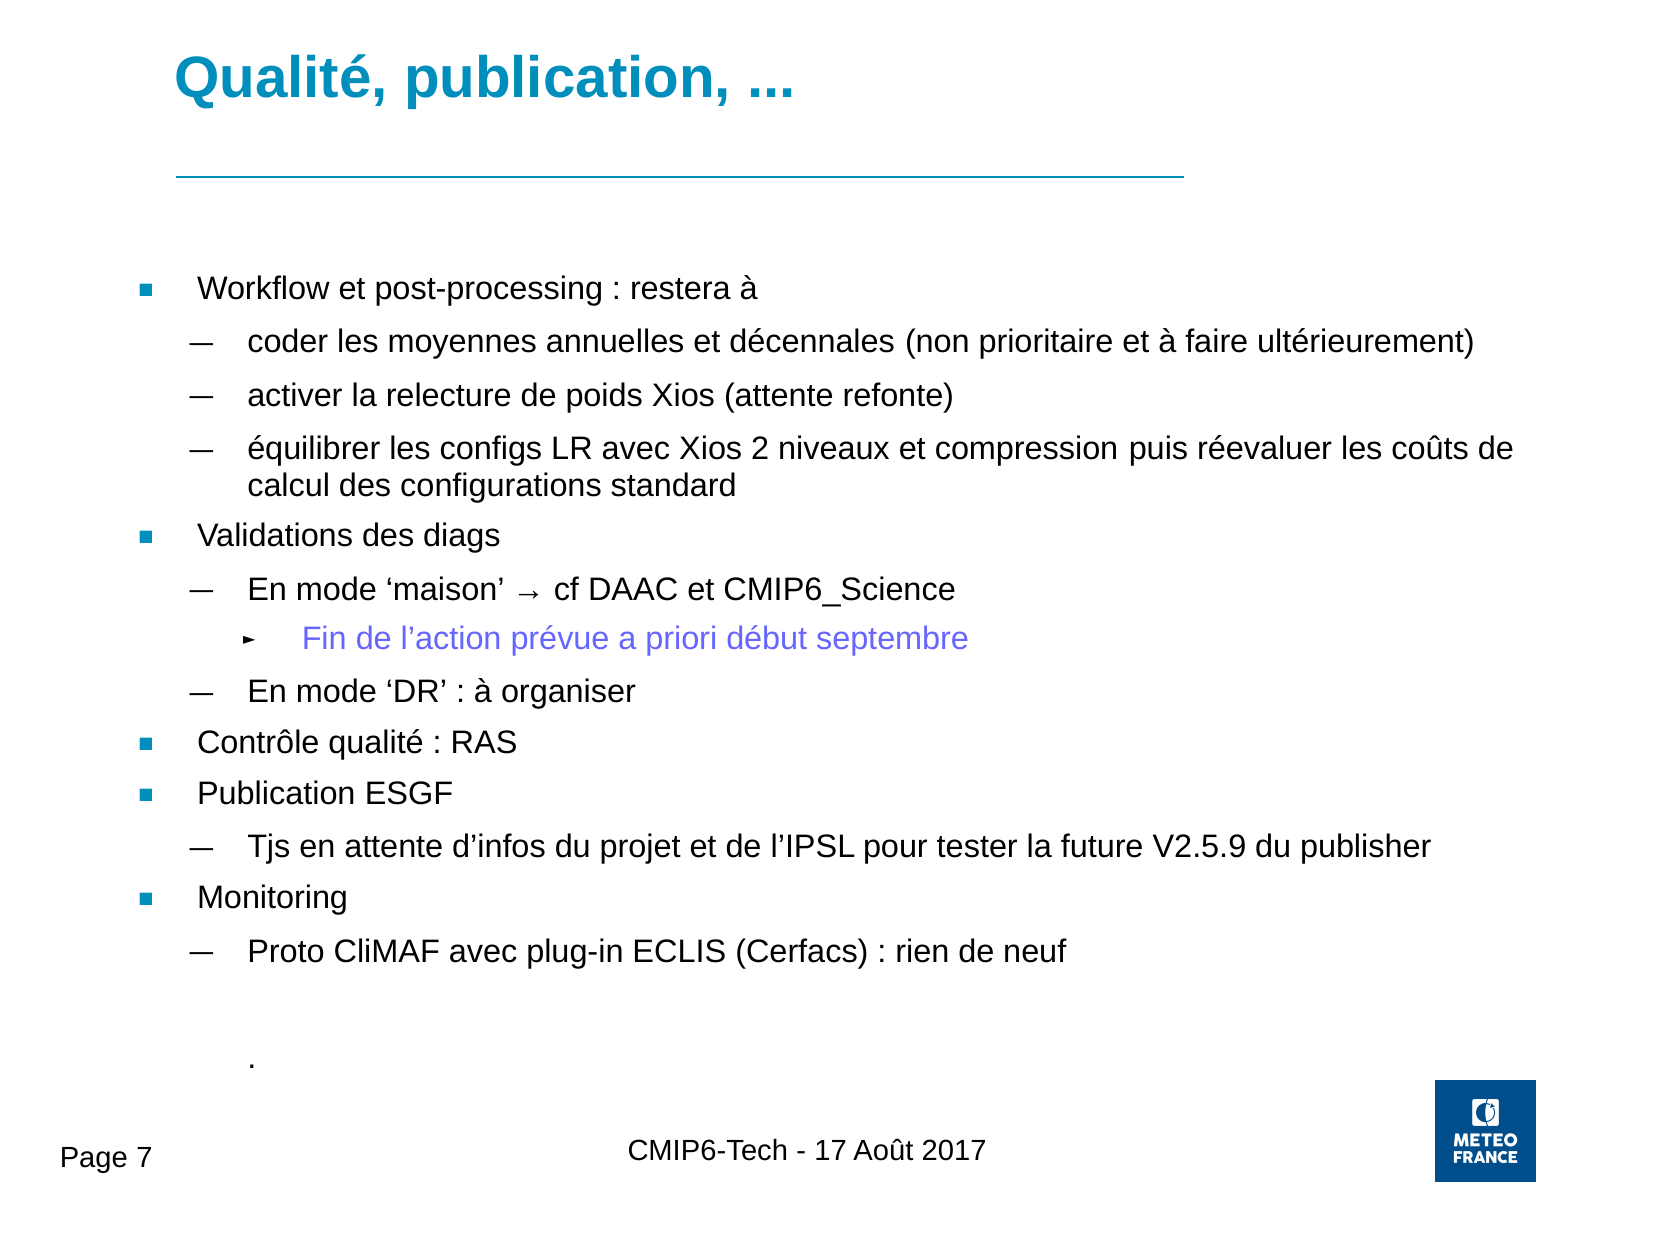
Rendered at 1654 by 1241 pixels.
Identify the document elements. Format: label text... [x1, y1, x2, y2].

list Workflow et post-processing : restera à coder les moyennes annuelles et décennales (non prioritaire et à faire ultérieurement) activer la relecture de poids Xios (attente refonte) équilibrer les configs LR avec Xios 2 niveaux et compression puis réevaluer les coûts de calcul des configurations standard Validations des diags En mode ‘maison’ → cf DAAC et CMIP6_Science Fin de l’action prévue a priori début septembre En mode ‘DR’ : à organiser Contrôle qualité : RAS Publication ESGF Tjs en attente d’infos du projet et de l’IPSL pour tester la future V2.5.9 du publisher Monitoring Proto CliMAF avec plug-in ECLIS (Cerfacs) : rien de neuf . [125, 269, 1516, 1077]
picture [1435, 1080, 1536, 1182]
title Qualité, publication, ... [174, 0, 1654, 156]
